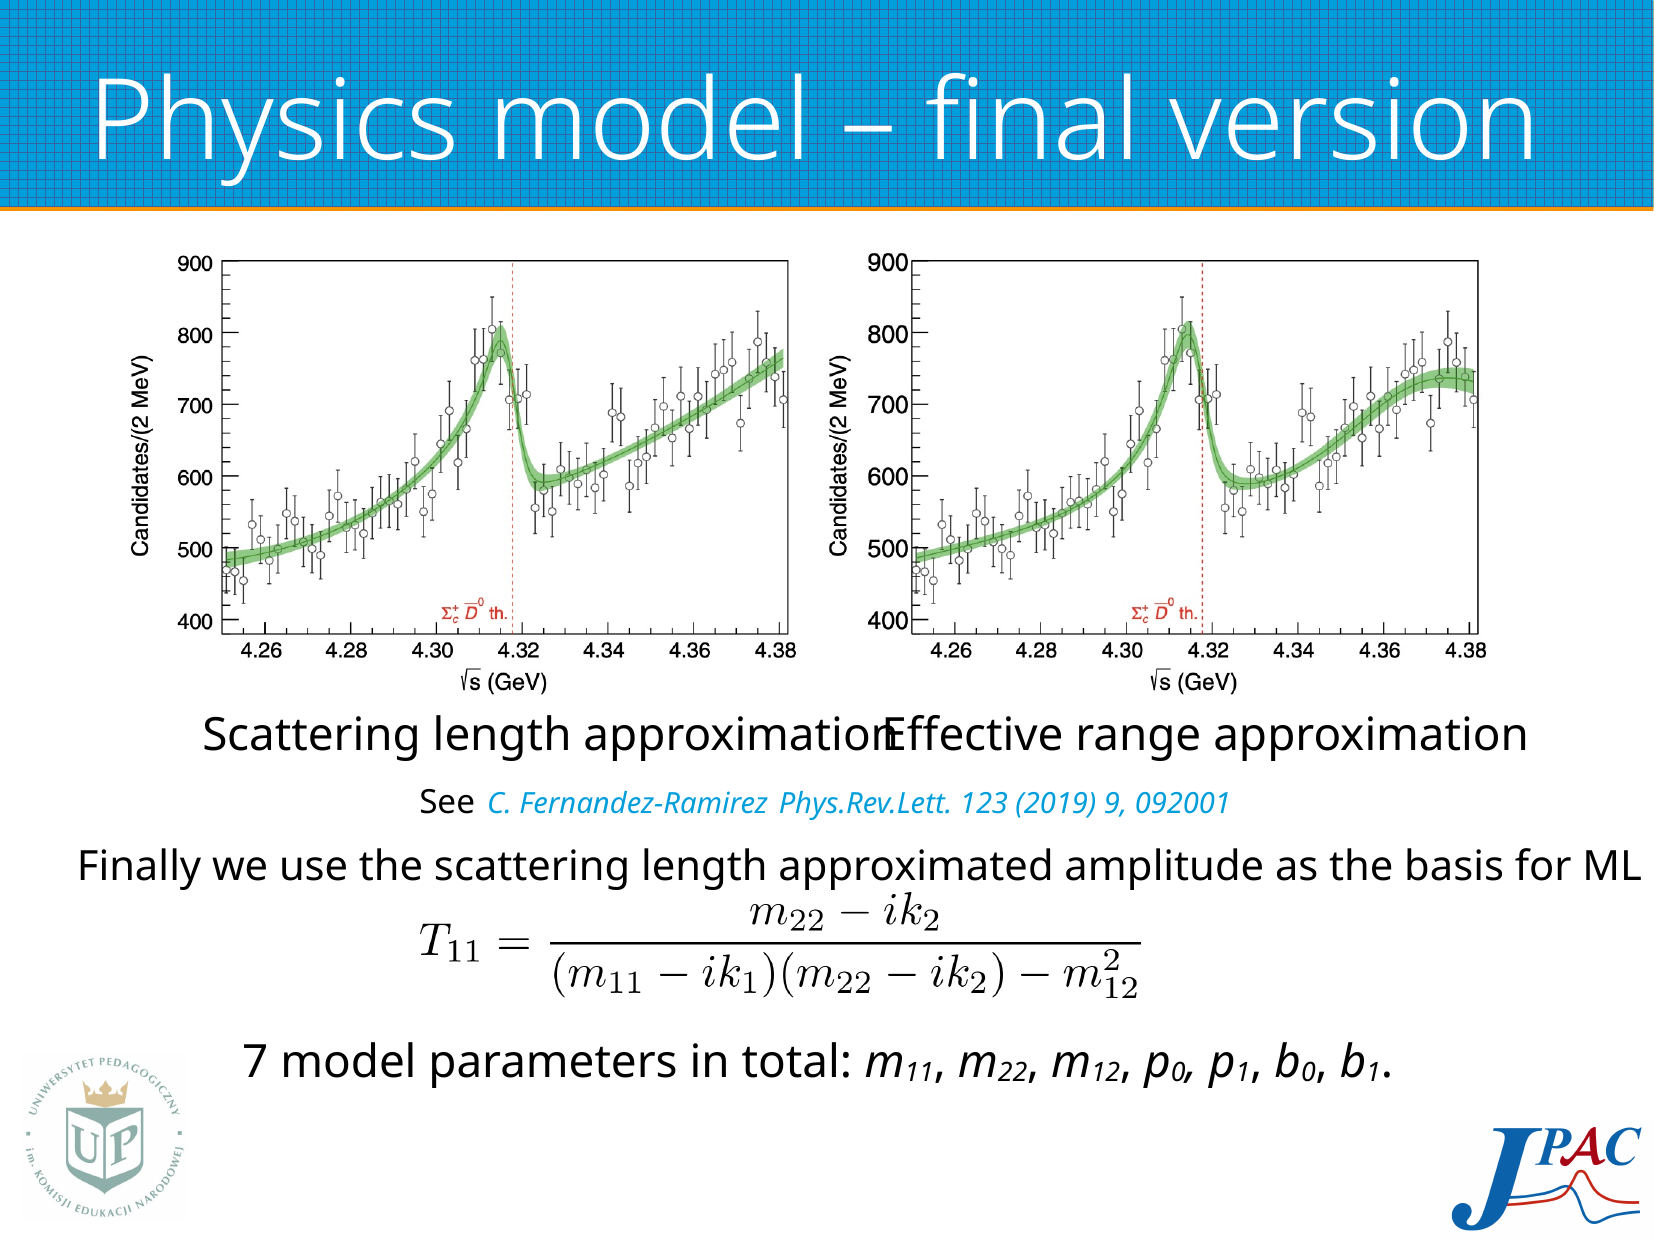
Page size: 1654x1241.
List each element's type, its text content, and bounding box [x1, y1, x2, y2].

picture [21, 1053, 188, 1221]
text_box Finally we use the scattering length approximated amplitude as the basis for ML model [70, 832, 1654, 897]
text_box Effective range approximation [875, 698, 1580, 768]
picture [118, 236, 1506, 711]
text_box Scattering length approximation [196, 698, 875, 768]
text_box 7 model parameters in total: m11, m22, m12, p0, p1, b0, b1. [236, 1025, 1526, 1095]
picture [1440, 1121, 1654, 1241]
picture [419, 892, 1141, 999]
text_box See C. Fernandez-Ramirez Phys.Rev.Lett. 123 (2019) 9, 092001 [413, 736, 1359, 832]
title Physics model – final version [88, 5, 1565, 193]
